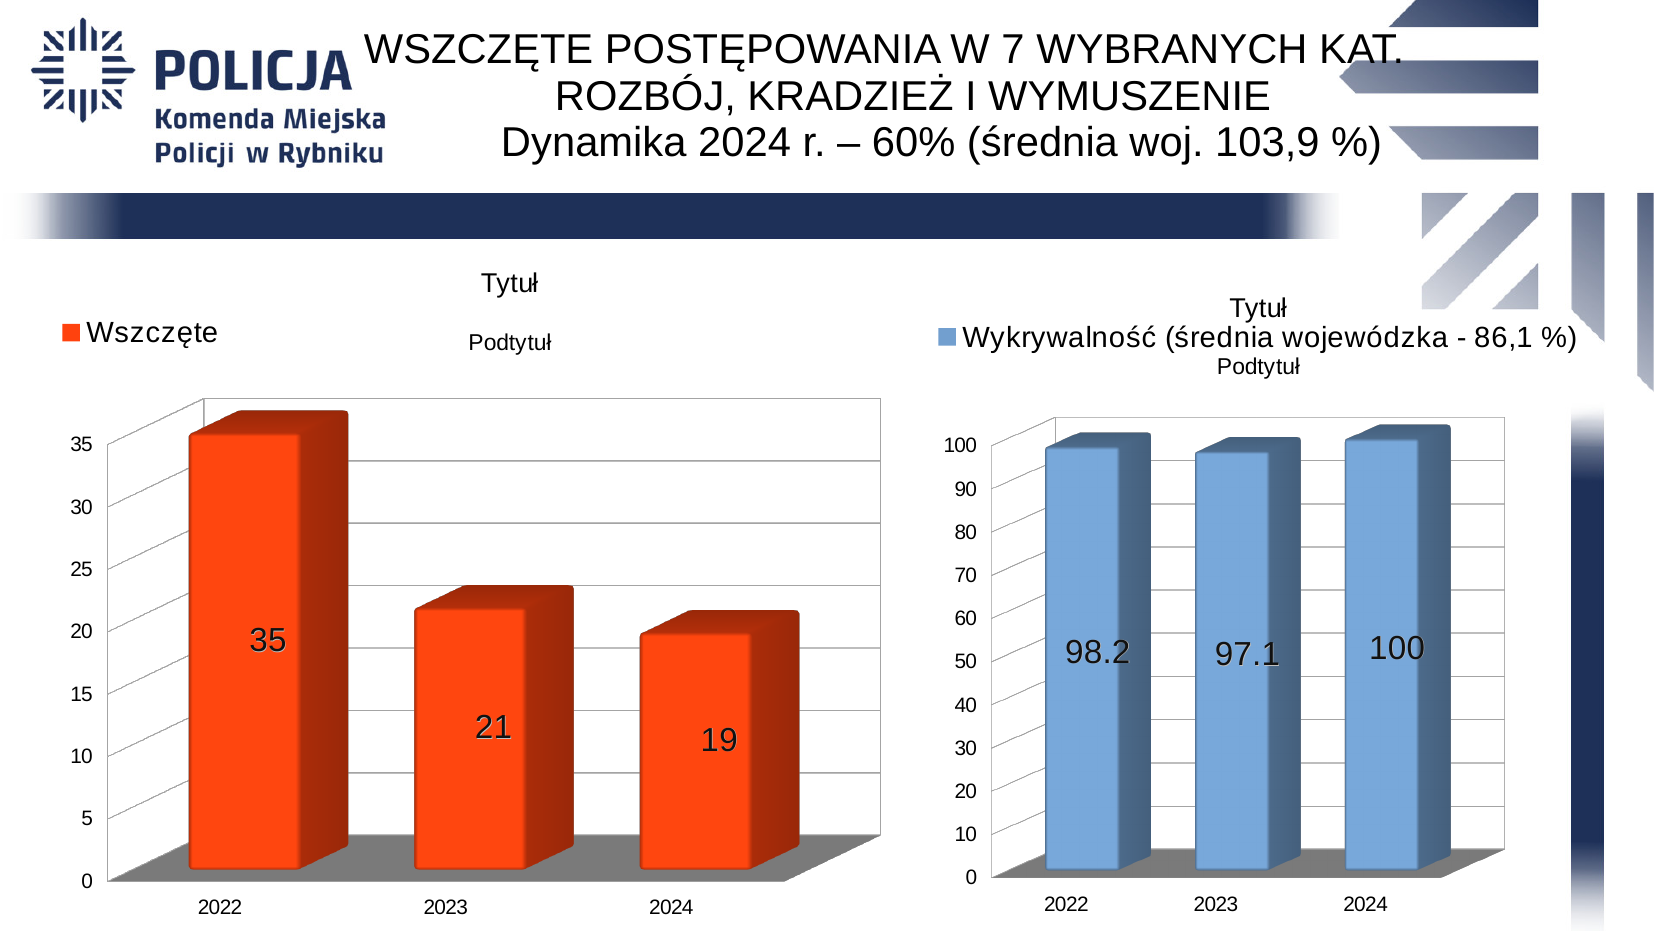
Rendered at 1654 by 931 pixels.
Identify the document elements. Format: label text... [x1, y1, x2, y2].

picture [0, 0, 1654, 931]
title WSZCZĘTE POSTĘPOWANIA W 7 WYBRANYCH KAT. ROZBÓJ, KRADZIEŻ I WYMUSZENIE Dynamika 2024 r. – 60% (średnia woj. 103,9 %) [82, 25, 1571, 208]
chart [0, 238, 1591, 931]
